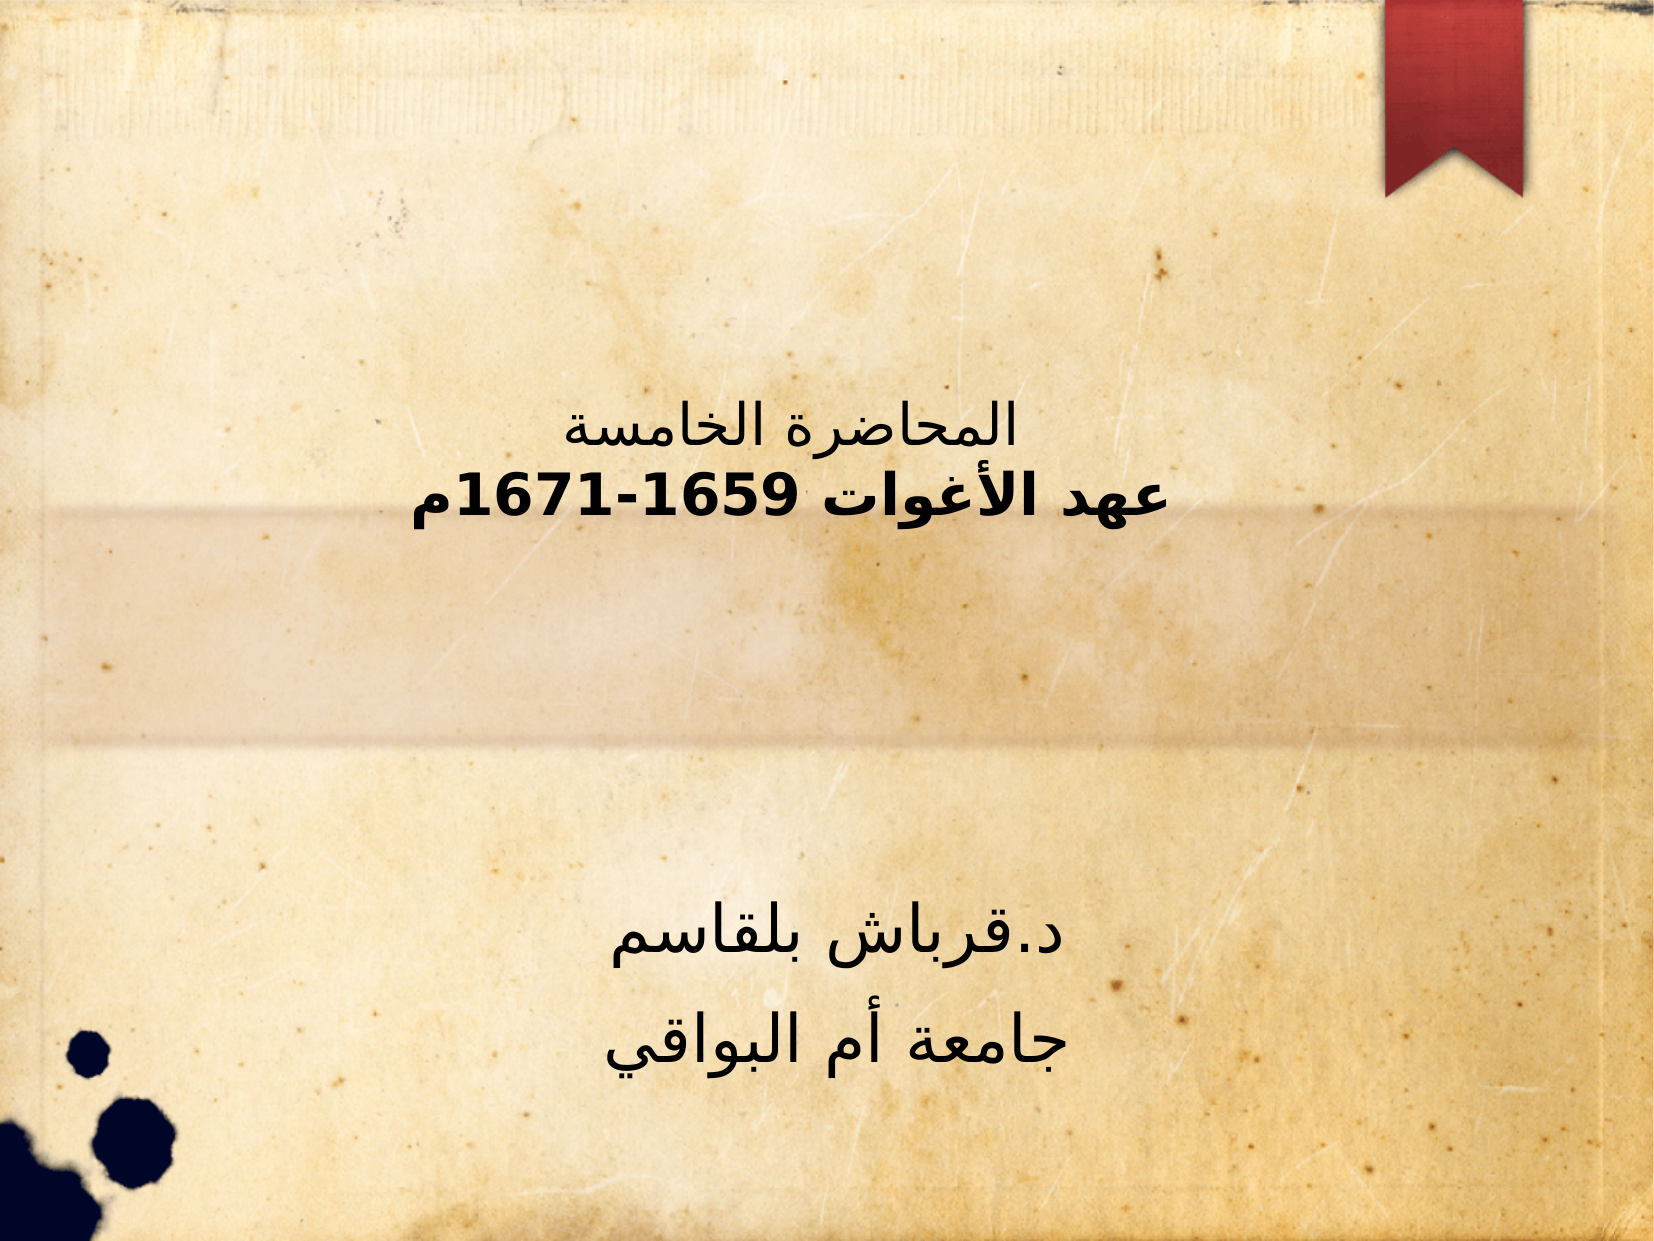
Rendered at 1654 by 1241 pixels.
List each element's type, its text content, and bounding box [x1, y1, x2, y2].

list د.قرباش بلقاسم جامعة أم البواقي [109, 885, 1565, 1134]
title المحاضرة الخامسة عهد الأغوات 1659-1671م [47, 324, 1536, 591]
